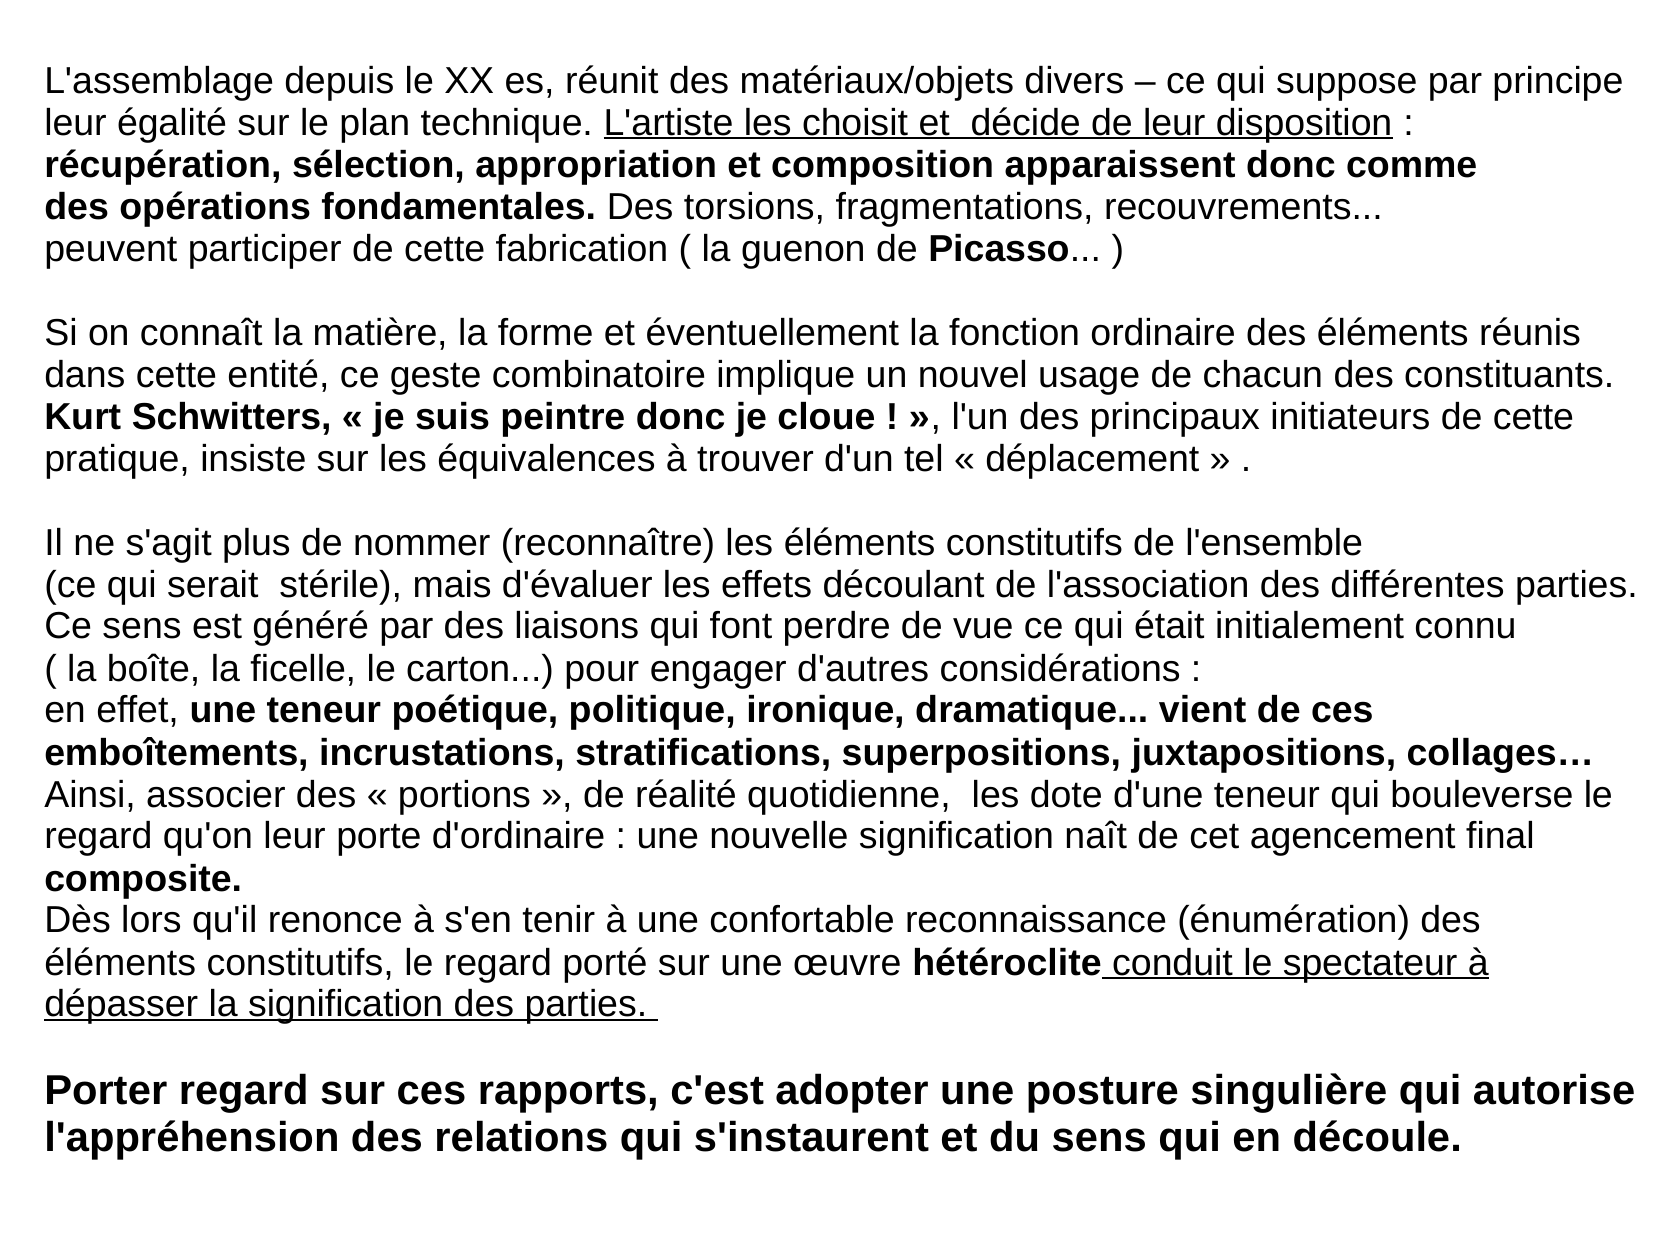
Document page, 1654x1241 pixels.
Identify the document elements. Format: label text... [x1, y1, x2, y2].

text_box L'assemblage depuis le XX es, réunit des matériaux/objets divers – ce qui suppose par principe leur égalité sur le plan technique. L'artiste les choisit et décide de leur disposition : récupération, sélection, appropriation et composition apparaissent donc comme des opérations fondamentales. Des torsions, fragmentations, recouvrements... peuvent participer de cette fabrication ( la guenon de Picasso... ) Si on connaît la matière, la forme et éventuellement la fonction ordinaire des éléments réunis dans cette entité, ce geste combinatoire implique un nouvel usage de chacun des constituants. Kurt Schwitters, « je suis peintre donc je cloue ! », l'un des principaux initiateurs de cette pratique, insiste sur les équivalences à trouver d'un tel « déplacement » . Il ne s'agit plus de nommer (reconnaître) les éléments constitutifs de l'ensemble (ce qui serait stérile), mais d'évaluer les effets découlant de l'association des différentes parties. Ce sens est généré par des liaisons qui font perdre de vue ce qui était initialement connu ( la boîte, la ficelle, le carton...) pour engager d'autres considérations : en effet, une teneur poétique, politique, ironique, dramatique... vient de ces emboîtements, incrustations, stratifications, superpositions, juxtapositions, collages… Ainsi, associer des « portions », de réalité quotidienne, les dote d'une teneur qui bouleverse le regard qu'on leur porte d'ordinaire : une nouvelle signification naît de cet agencement final composite. Dès lors qu'il renonce à s'en tenir à une confortable reconnaissance (énumération) des éléments constitutifs, le regard porté sur une œuvre hétéroclite conduit le spectateur à dépasser la signification des parties. Porter regard sur ces rapports, c'est adopter une posture singulière qui autorise l'appréhension des relations qui s'instaurent et du sens qui en découle. [29, 51, 1654, 1182]
